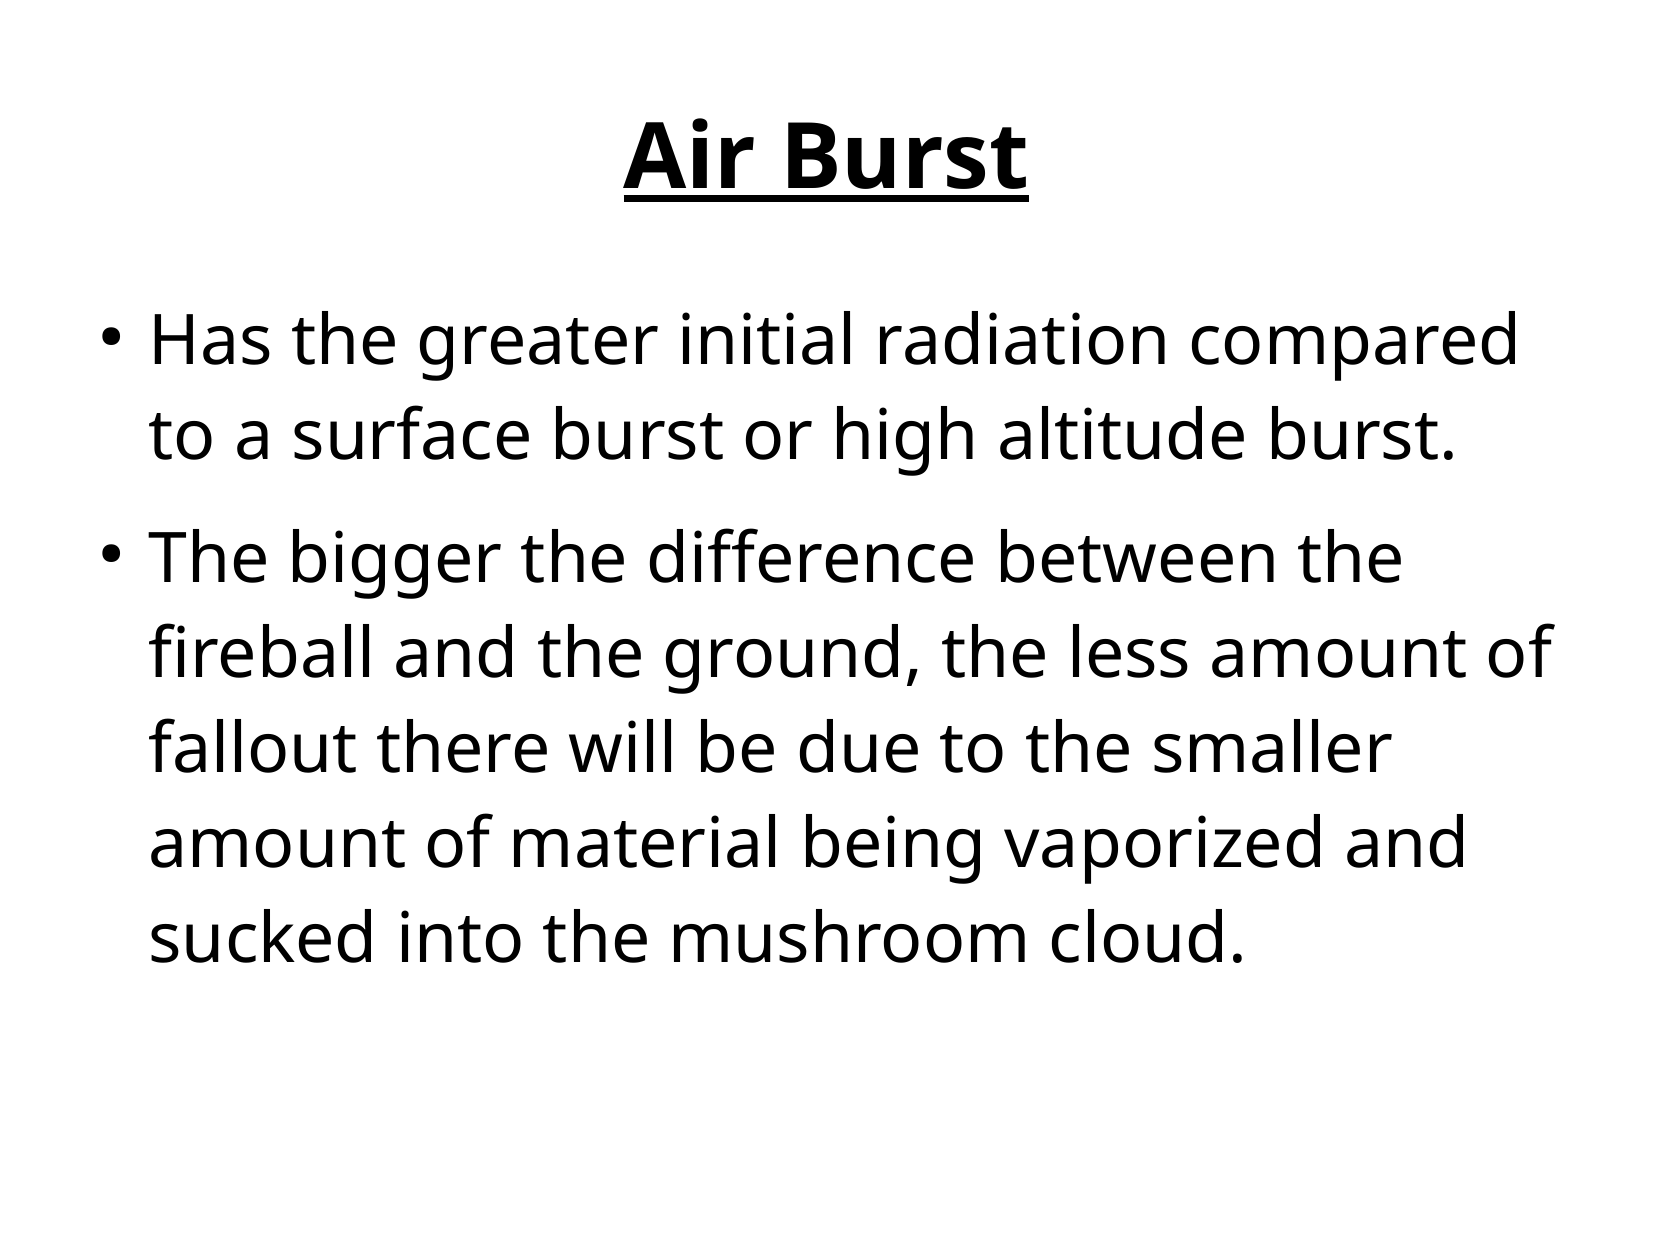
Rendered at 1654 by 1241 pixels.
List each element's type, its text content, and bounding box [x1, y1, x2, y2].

list Has the greater initial radiation compared to a surface burst or high altitude burst. The bigger the difference between the fireball and the ground, the less amount of fallout there will be due to the smaller amount of material being vaporized and sucked into the mushroom cloud. [82, 290, 1571, 1126]
title Air Burst [82, 49, 1571, 257]
